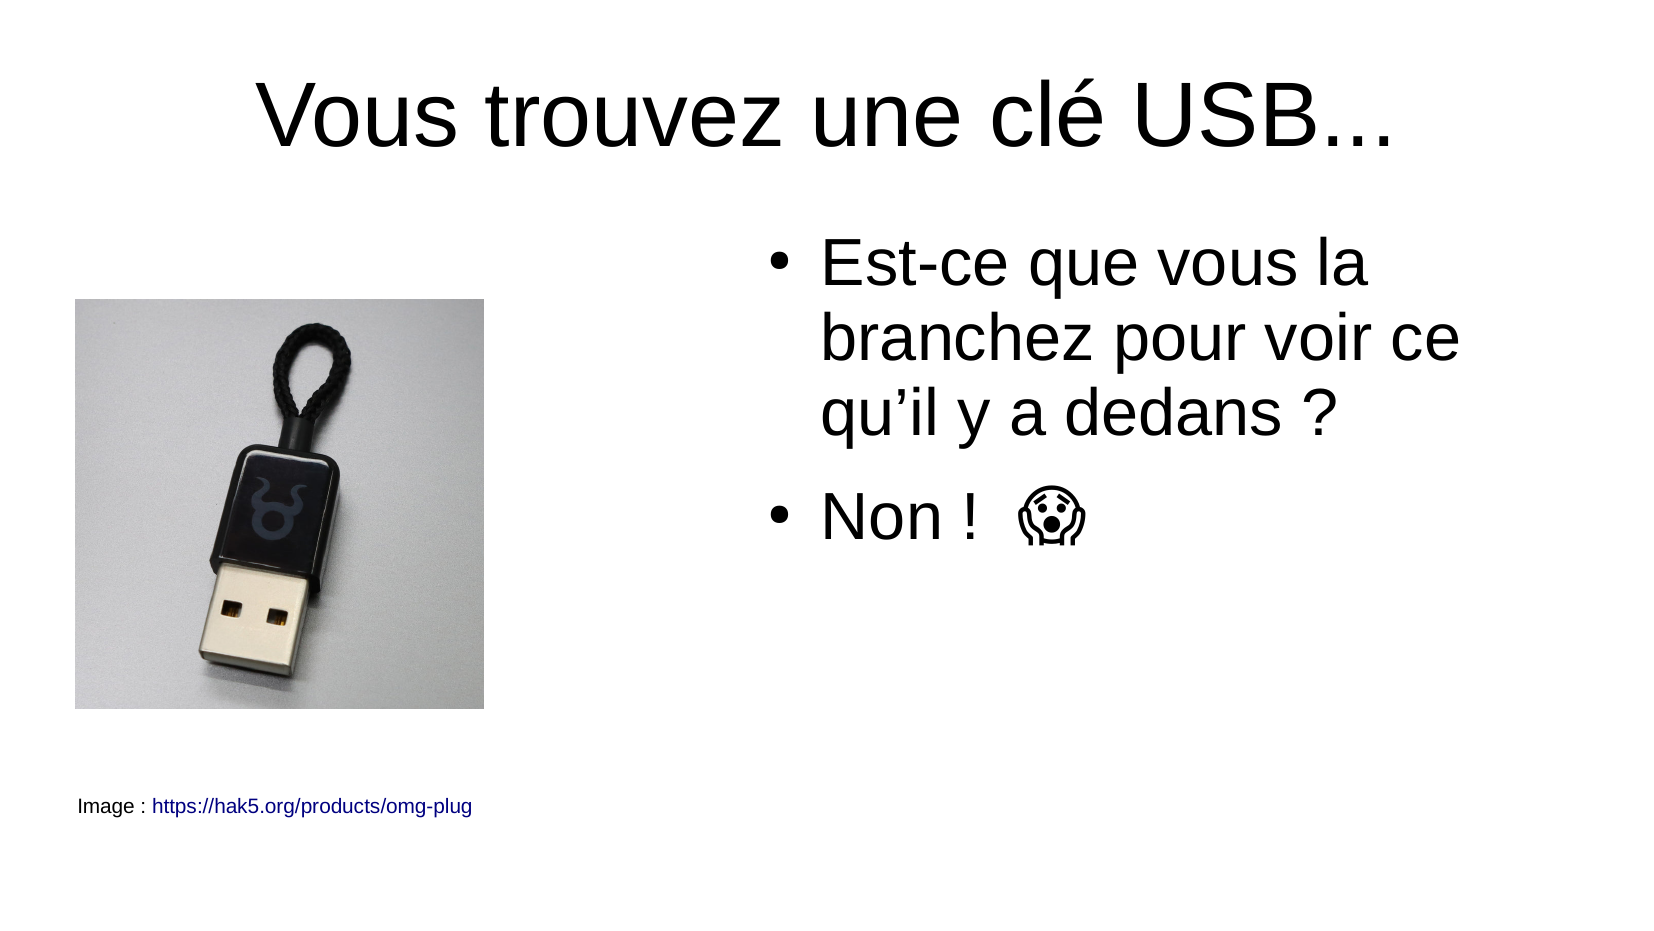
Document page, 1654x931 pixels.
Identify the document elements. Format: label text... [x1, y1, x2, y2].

picture [75, 299, 484, 709]
title Vous trouvez une clé USB... [82, 37, 1571, 193]
list Est-ce que vous la branchez pour voir ce qu’il y a dedans ? Non ! 😱 [750, 225, 1493, 765]
text_box Image : https://hak5.org/products/omg-plug [62, 787, 488, 826]
